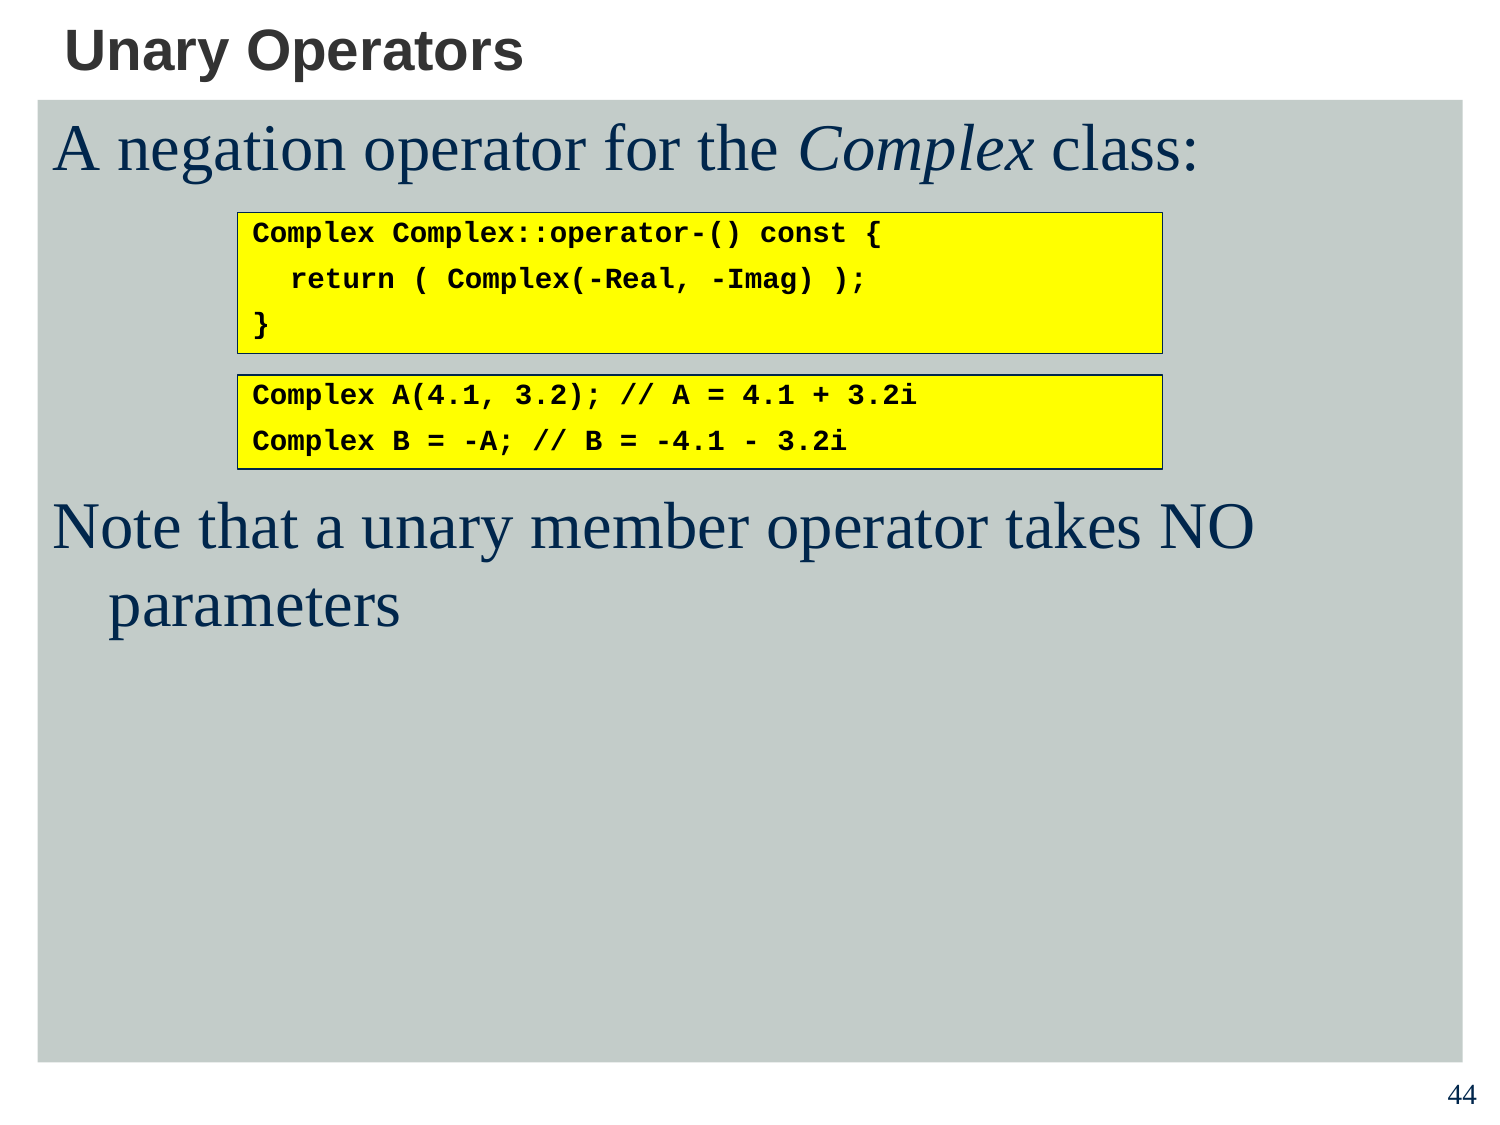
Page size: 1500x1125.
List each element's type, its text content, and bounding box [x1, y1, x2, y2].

text_box Complex A(4.1, 3.2); // A = 4.1 + 3.2i Complex B = -A; // B = -4.1 - 3.2i [237, 374, 1163, 479]
text_box Complex Complex::operator-() const { return ( Complex(-Real, -Imag) ); } [237, 212, 1163, 366]
title Unary Operators [49, 0, 1450, 91]
list A negation operator for the Complex class: Note that a unary member operator takes NO parameters [37, 99, 1463, 1063]
